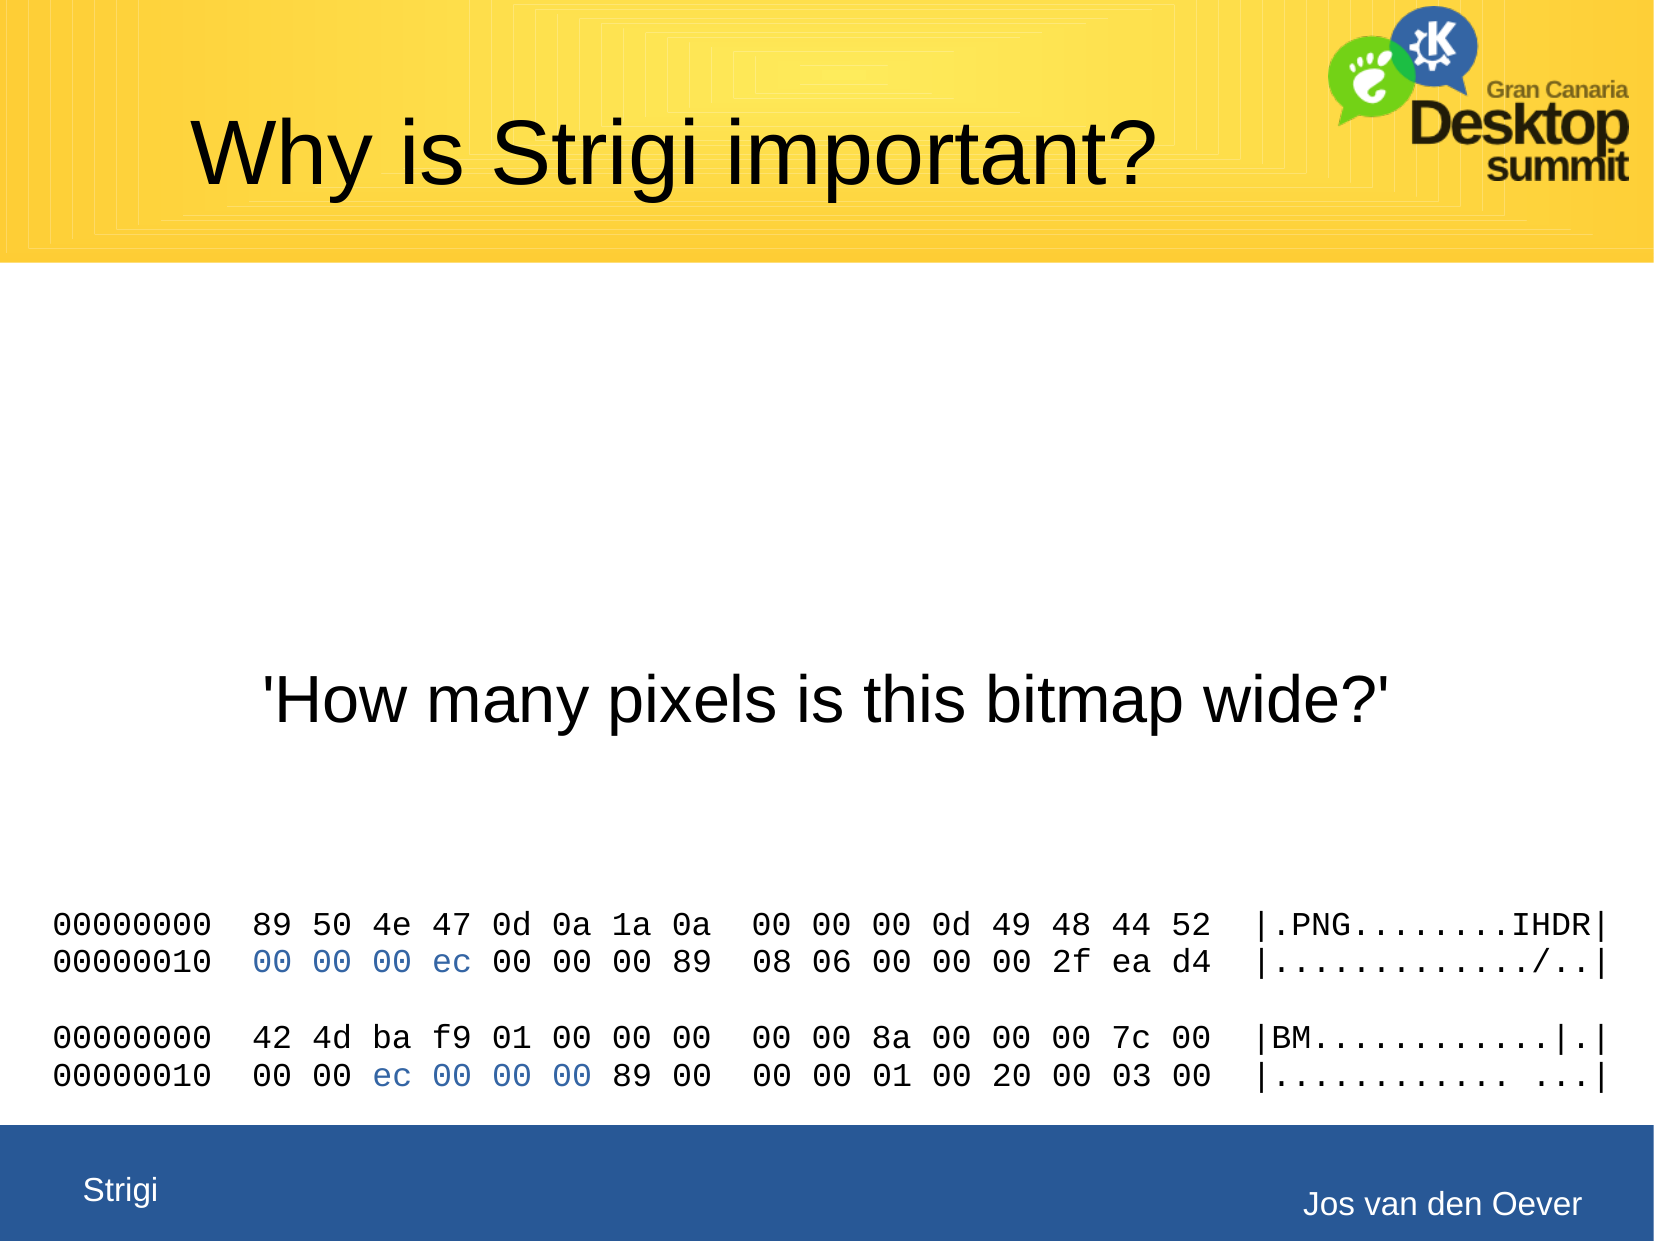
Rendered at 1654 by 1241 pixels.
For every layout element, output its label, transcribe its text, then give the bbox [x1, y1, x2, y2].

picture [1328, 6, 1629, 181]
title Why is Strigi important? [37, 56, 1313, 250]
text_box 00000000 89 50 4e 47 0d 0a 1a 0a 00 00 00 0d 49 48 44 52 |.PNG........IHDR| 00000010 00 00 00 ec 00 00 00 89 08 06 00 00 00 2f ea d4 |............./..| 00000000 42 4d ba f9 01 00 00 00 00 00 8a 00 00 00 7c 00 |BM............|.| 00000010 00 00 ec 00 00 00 89 00 00 00 01 00 20 00 03 00 |............ ...| [37, 900, 1628, 1179]
subtitle 'How many pixels is this bitmap wide?' [82, 297, 1571, 900]
